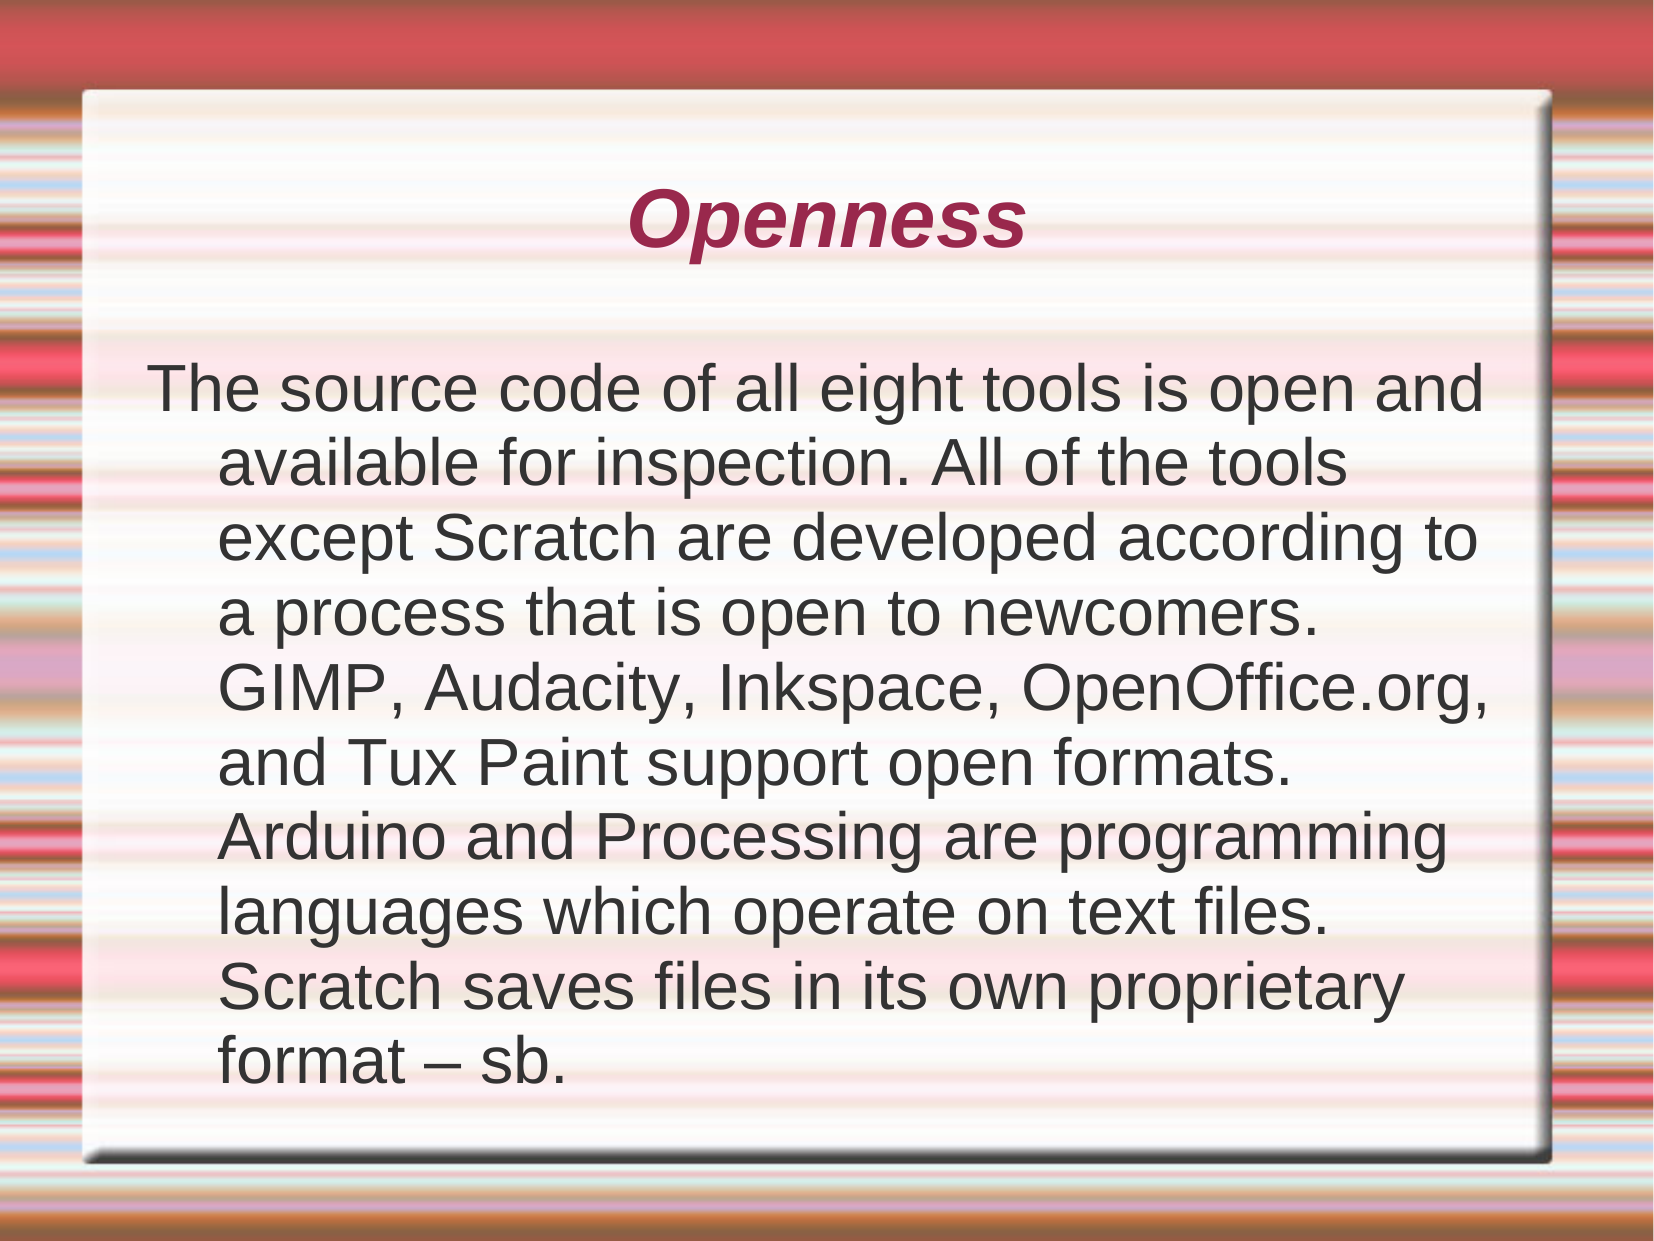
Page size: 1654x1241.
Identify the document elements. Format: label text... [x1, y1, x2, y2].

list The source code of all eight tools is open and available for inspection. All of the tools except Scratch are developed according to a process that is open to newcomers. GIMP, Audacity, Inkspace, OpenOffice.org, and Tux Paint support open formats. Arduino and Processing are programming languages which operate on text files. Scratch saves files in its own proprietary format – sb. [134, 350, 1516, 1133]
picture [0, 0, 1654, 1241]
title Openness [121, 114, 1534, 322]
